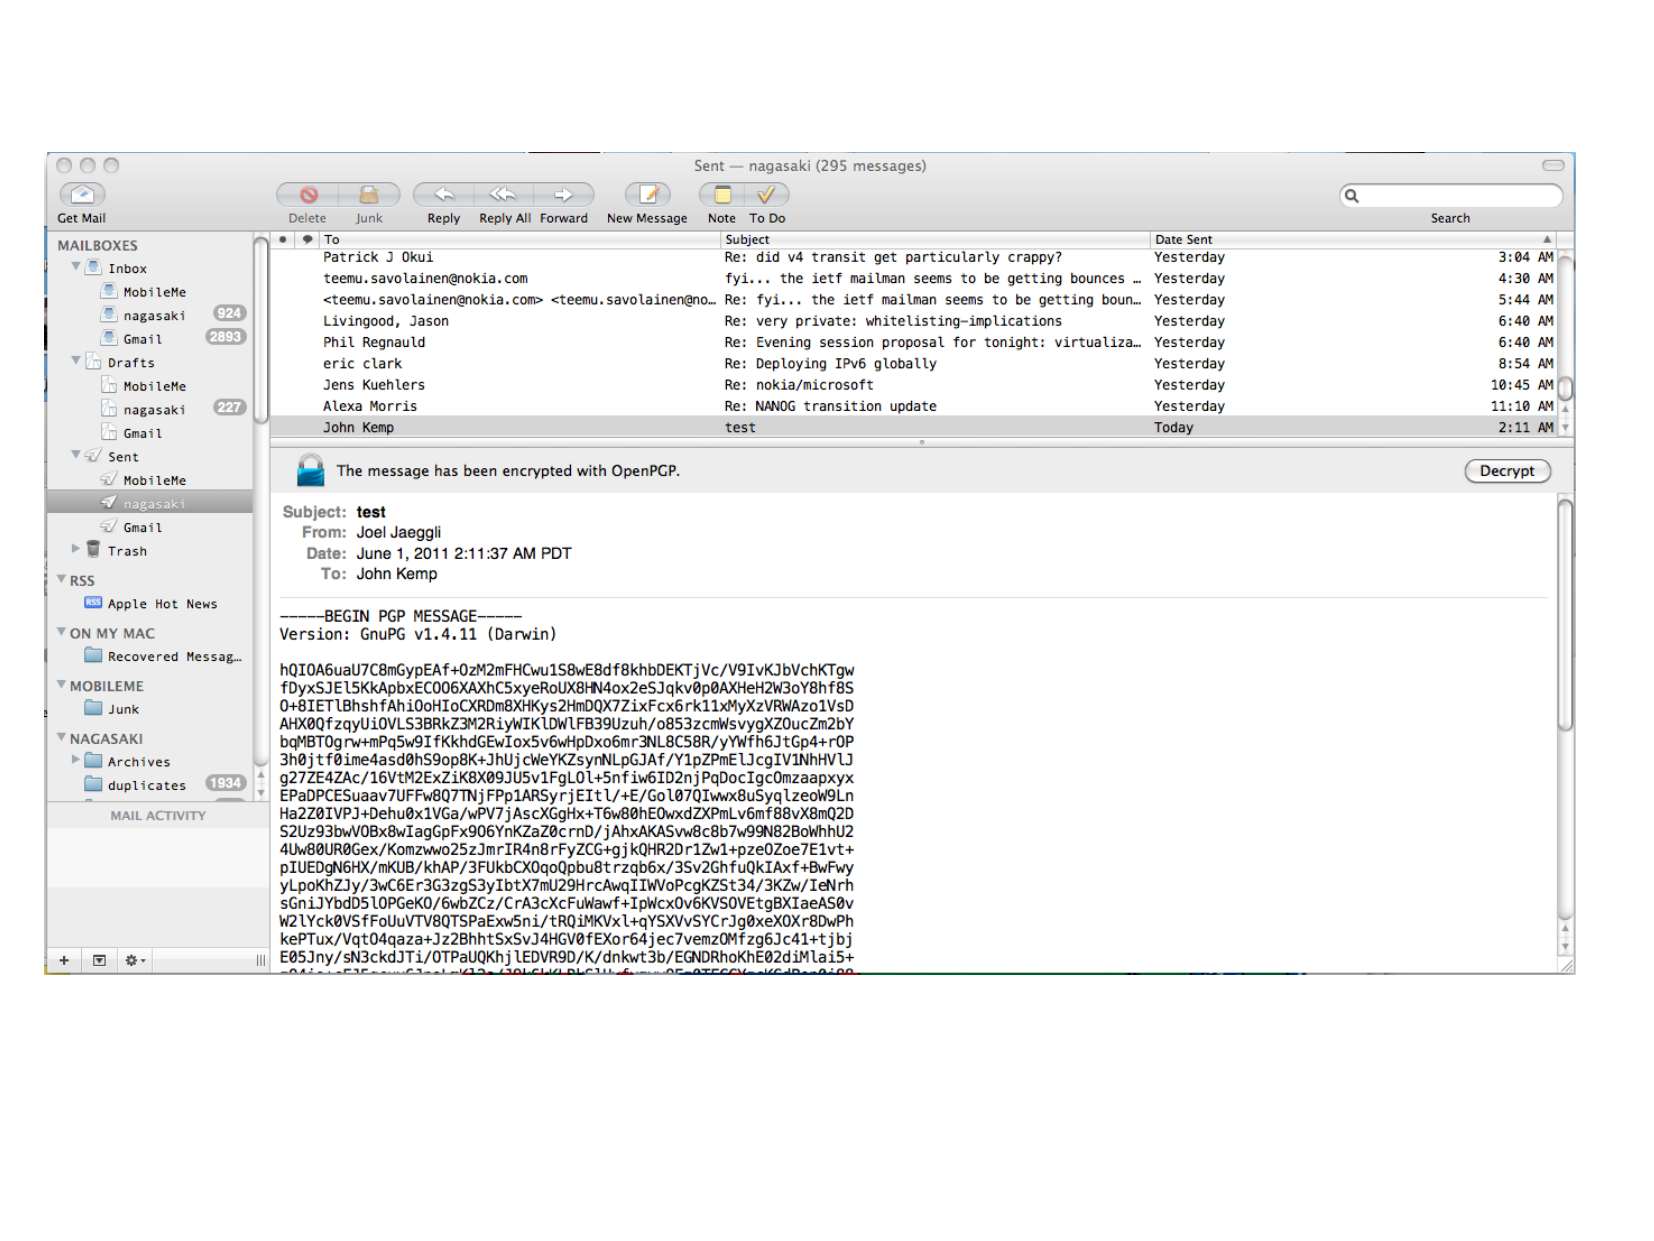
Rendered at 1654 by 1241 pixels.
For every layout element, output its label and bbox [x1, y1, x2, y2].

picture [44, 152, 1576, 976]
